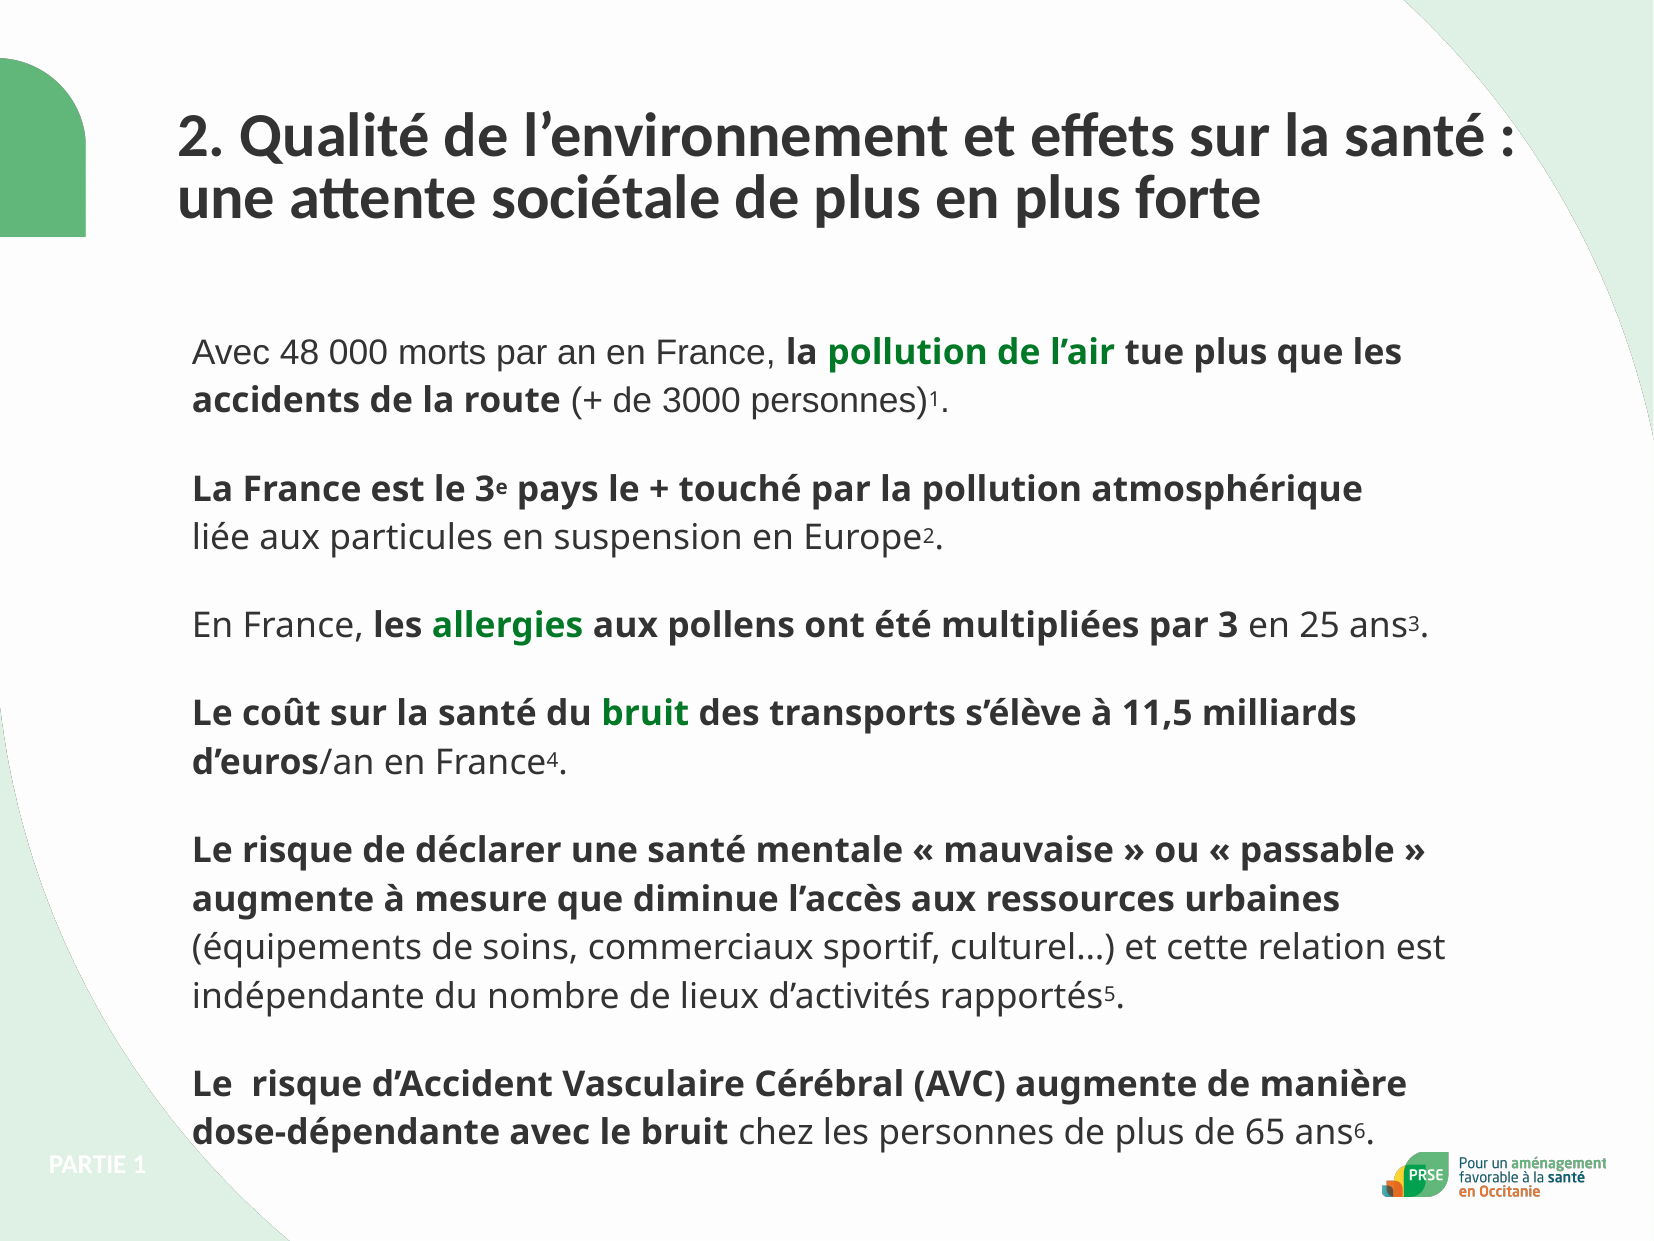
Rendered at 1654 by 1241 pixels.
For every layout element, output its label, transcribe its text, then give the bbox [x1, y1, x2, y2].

text_box PARTIE 1 [34, 1145, 306, 1194]
text_box Avec 48 000 morts par an en France, la pollution de l’air tue plus que les accidents de la route (+ de 3000 personnes)1. La France est le 3e pays le + touché par la pollution atmosphérique liée aux particules en suspension en Europe2. En France, les allergies aux pollens ont été multipliées par 3 en 25 ans3. Le coût sur la santé du bruit des transports s’élève à 11,5 milliards d’euros/an en France4. Le risque de déclarer une santé mentale « mauvaise » ou « passable » augmente à mesure que diminue l’accès aux ressources urbaines (équipements de soins, commerciaux sportif, culturel…) et cette relation est indépendante du nombre de lieux d’activités rapportés5. Le risque d’Accident Vasculaire Cérébral (AVC) augmente de manière dose-dépendante avec le bruit chez les personnes de plus de 65 ans6. [177, 318, 1524, 1134]
picture [0, 0, 1654, 1241]
title 2. Qualité de l’environnement et effets sur la santé : une attente sociétale de plus en plus forte [177, 95, 1619, 249]
